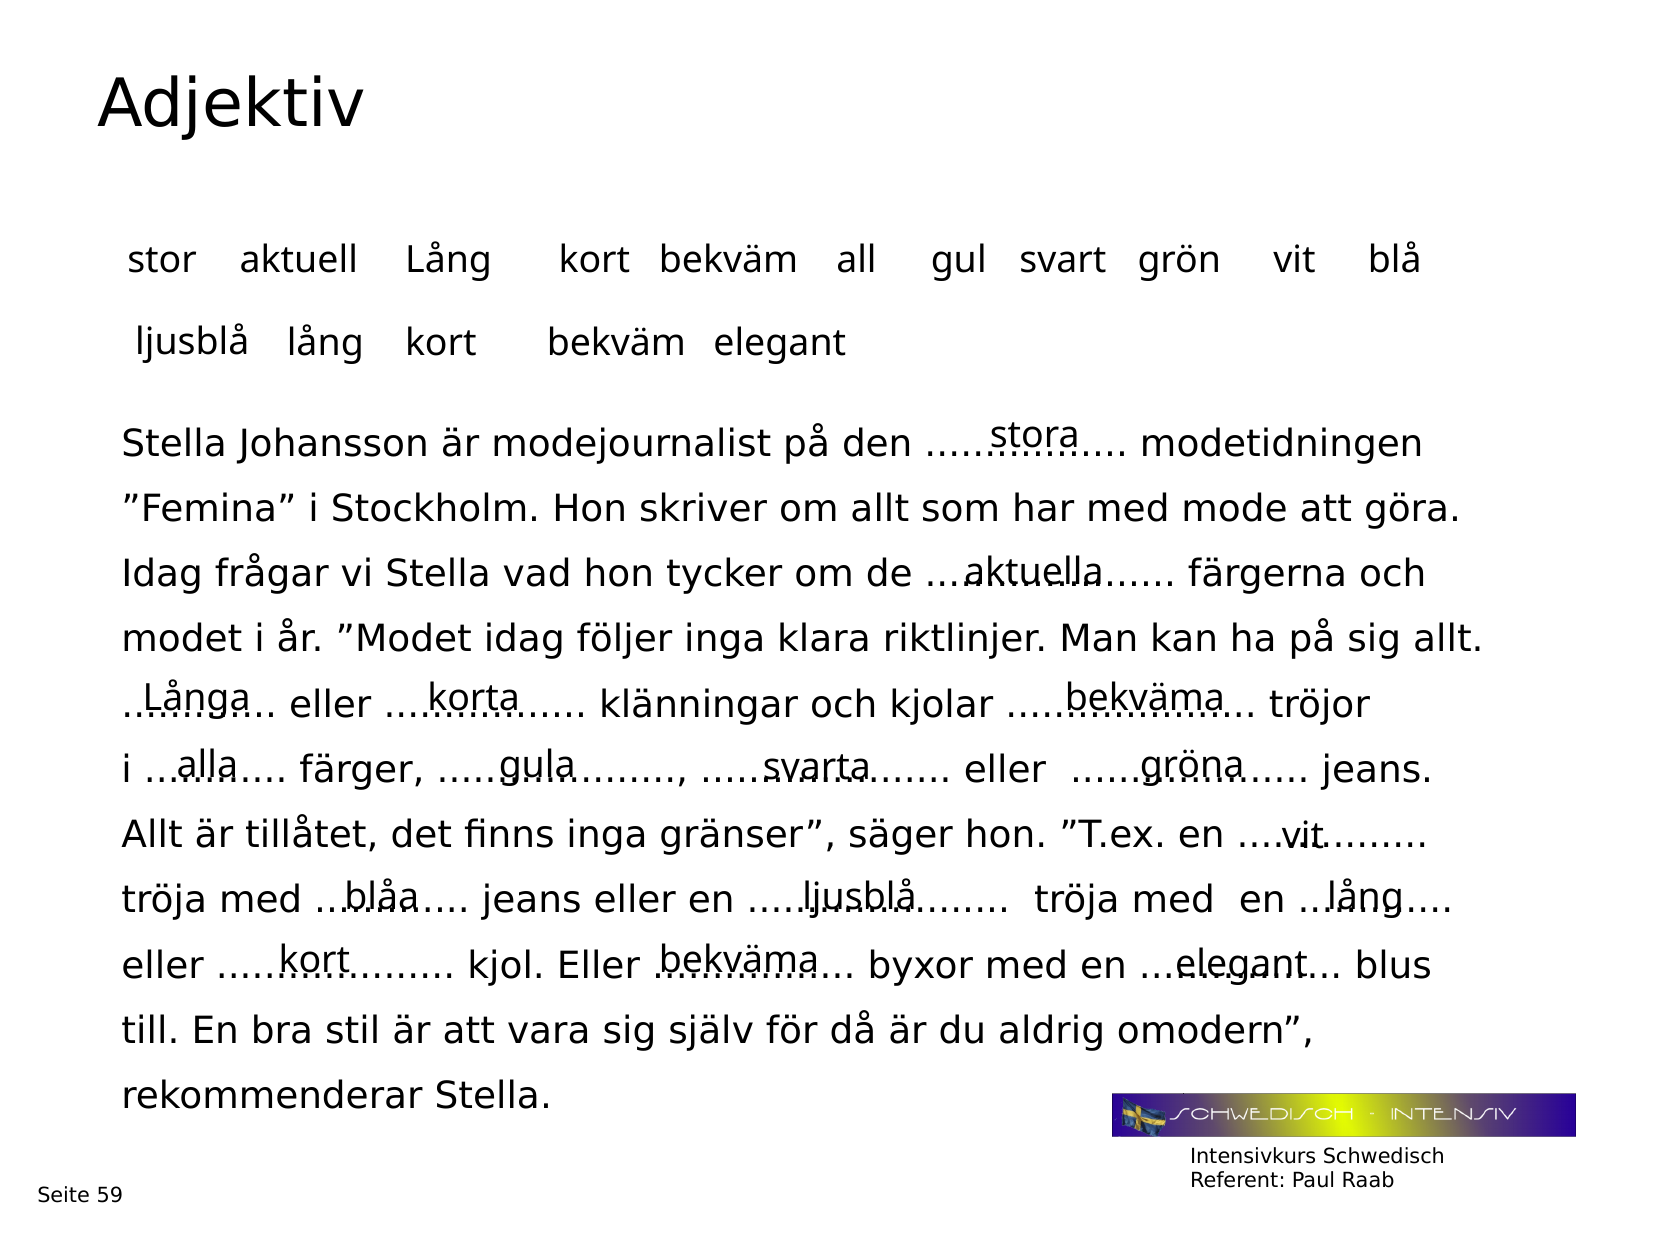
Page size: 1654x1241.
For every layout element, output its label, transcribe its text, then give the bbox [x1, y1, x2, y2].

text_box elegant [698, 308, 901, 410]
text_box blå [1353, 225, 1474, 313]
text_box all [821, 225, 916, 313]
text_box ljusblå [787, 862, 976, 965]
text_box gröna [1125, 730, 1276, 818]
picture [1112, 1093, 1576, 1137]
text_box Långa [127, 662, 301, 751]
text_box kort [263, 925, 399, 1013]
text_box aktuella [949, 536, 1138, 625]
text_box vit [1258, 225, 1353, 313]
text_box alla [161, 730, 278, 818]
text_box Adjektiv [61, 57, 451, 151]
text_box ljusblå [120, 307, 301, 410]
text_box bekväma [1050, 662, 1276, 765]
text_box gula [483, 730, 601, 818]
text_box stora [975, 400, 1126, 503]
text_box elegant [1160, 929, 1351, 1032]
text_box bekväm [532, 307, 713, 396]
text_box vit [1267, 800, 1388, 889]
text_box Lång [390, 225, 526, 307]
text_box aktuell [224, 225, 390, 313]
text_box svart [1004, 225, 1163, 328]
text_box bekväm [644, 225, 821, 308]
text_box korta [412, 662, 548, 751]
text_box grön [1122, 225, 1244, 313]
text_box kort [543, 225, 644, 307]
text_box lång [1312, 862, 1426, 950]
text_box blåa [329, 862, 451, 950]
text_box lång [272, 307, 385, 396]
text_box stor [112, 225, 224, 313]
text_box kort [390, 307, 526, 396]
text_box svarta [748, 731, 906, 820]
text_box gul [916, 225, 1004, 313]
text_box Stella Johansson är modejournalist på den ................. modetidningen ”Femina” i Stockholm. Hon skriver om allt som har med mode att göra. Idag frågar vi Stella vad hon tycker om de ..................... färgerna och modet i år. ”Modet idag följer inga klara riktlinjer. Man kan ha på sig allt. ............. eller ................. klänningar och kjolar ..................... tröjor i ............ färger, ...................., ..................... eller .................... jeans. Allt är tillåtet, det finns inga gränser”, säger hon. ”T.ex. en ................ tröja med ............. jeans eller en ...................... tröja med en ............. eller .................... kjol. Eller ................. byxor med en ................. blus till. En bra stil är att vara sig själv för då är du aldrig omodern”, rekommenderar Stella. [106, 392, 1510, 1125]
text_box bekväma [644, 925, 863, 1028]
